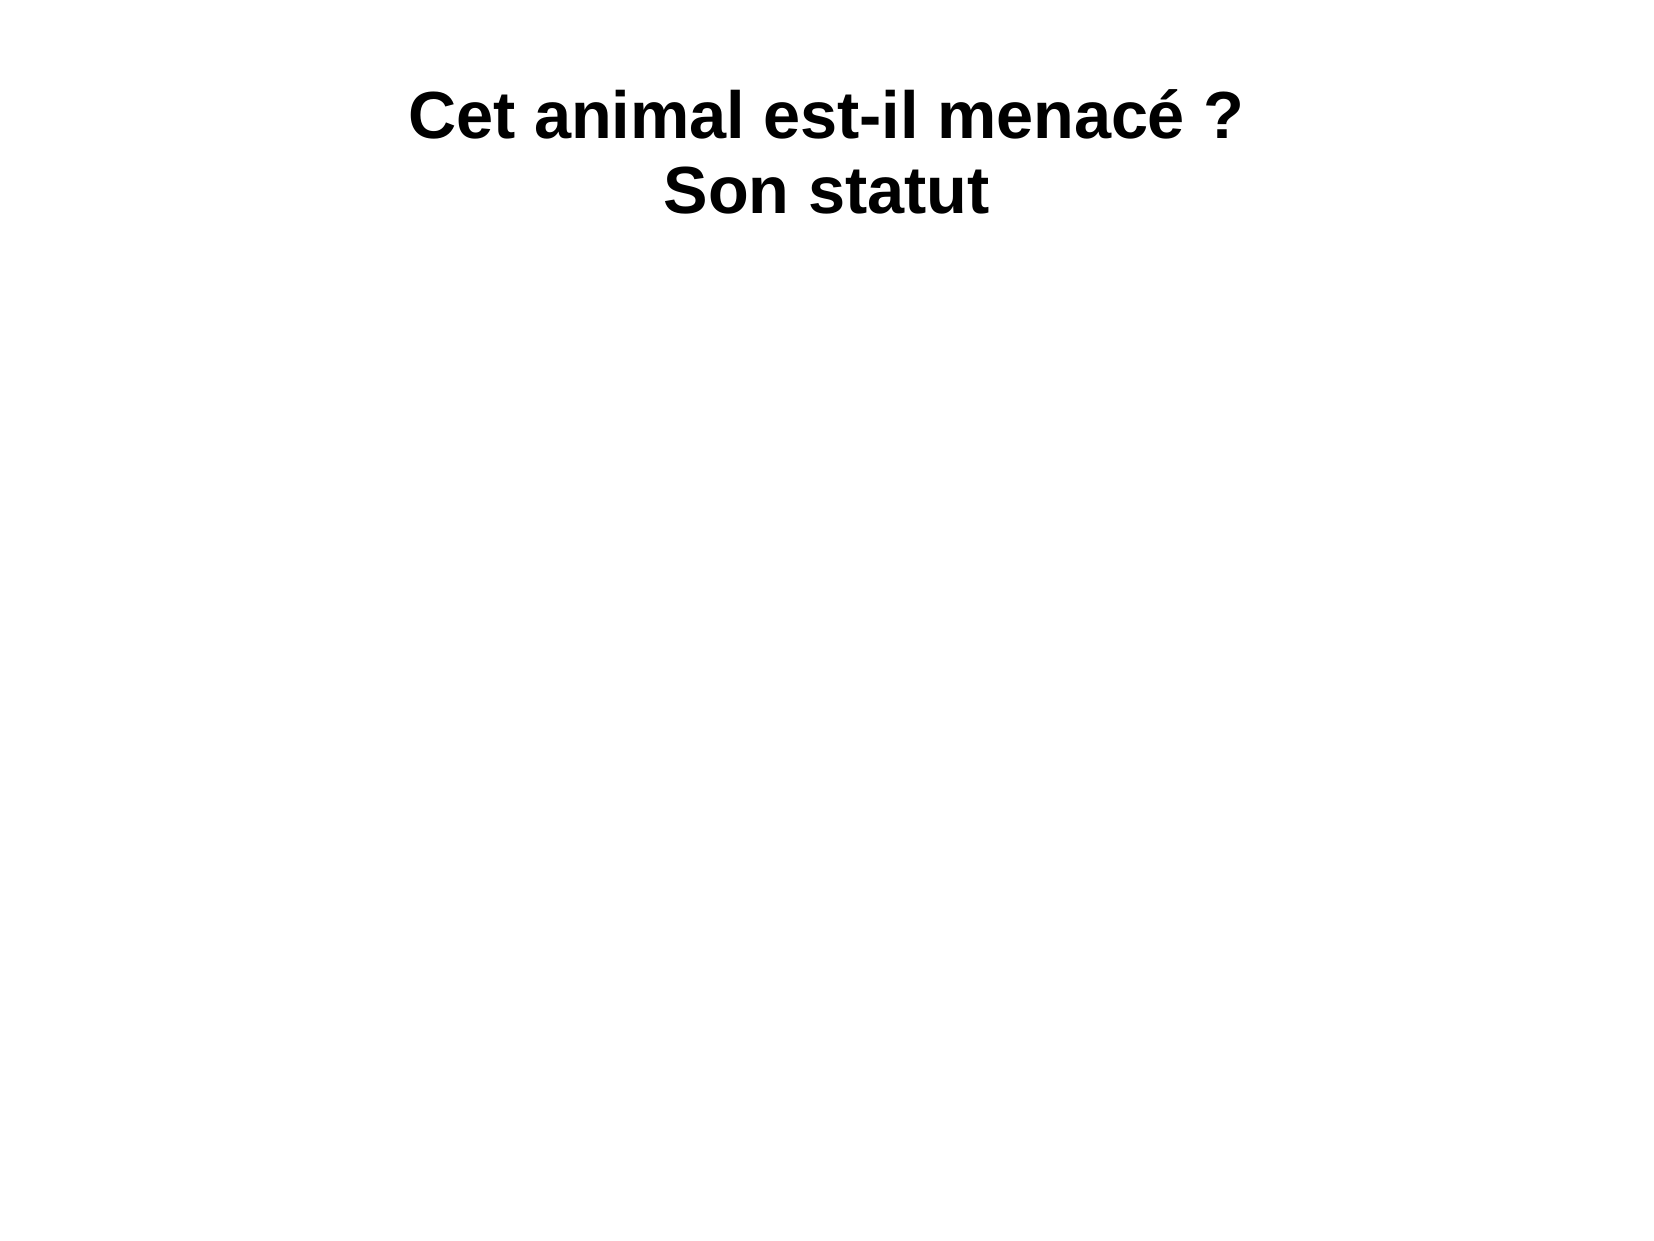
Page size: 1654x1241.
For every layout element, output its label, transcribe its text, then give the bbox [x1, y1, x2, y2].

title Cet animal est-il menacé ? Son statut [82, 49, 1571, 257]
